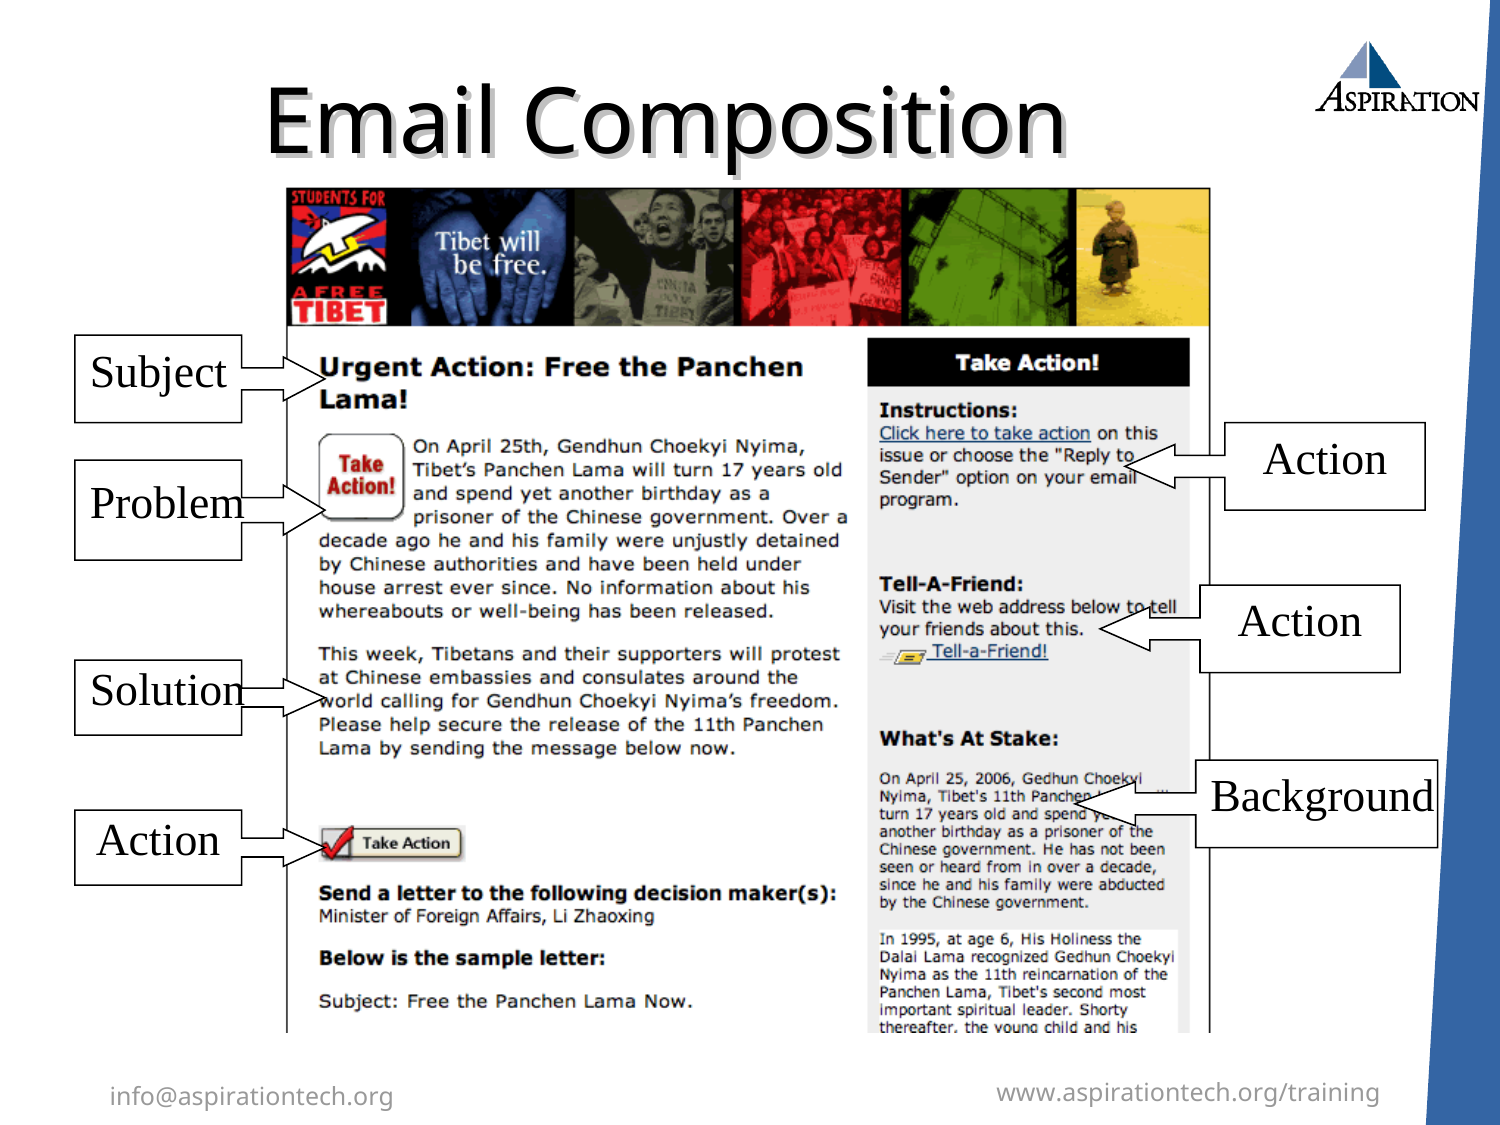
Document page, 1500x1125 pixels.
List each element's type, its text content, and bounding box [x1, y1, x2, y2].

text_box Background [1074, 760, 1438, 848]
text_box Problem [74, 460, 325, 561]
text_box Action [74, 810, 325, 886]
title Email Composition [49, 19, 1284, 206]
picture [1315, 41, 1480, 120]
text_box Action [1125, 422, 1426, 511]
text_box Solution [74, 660, 325, 736]
picture [282, 206, 1218, 1033]
text_box Subject [74, 335, 325, 423]
text_box Action [1100, 585, 1401, 673]
